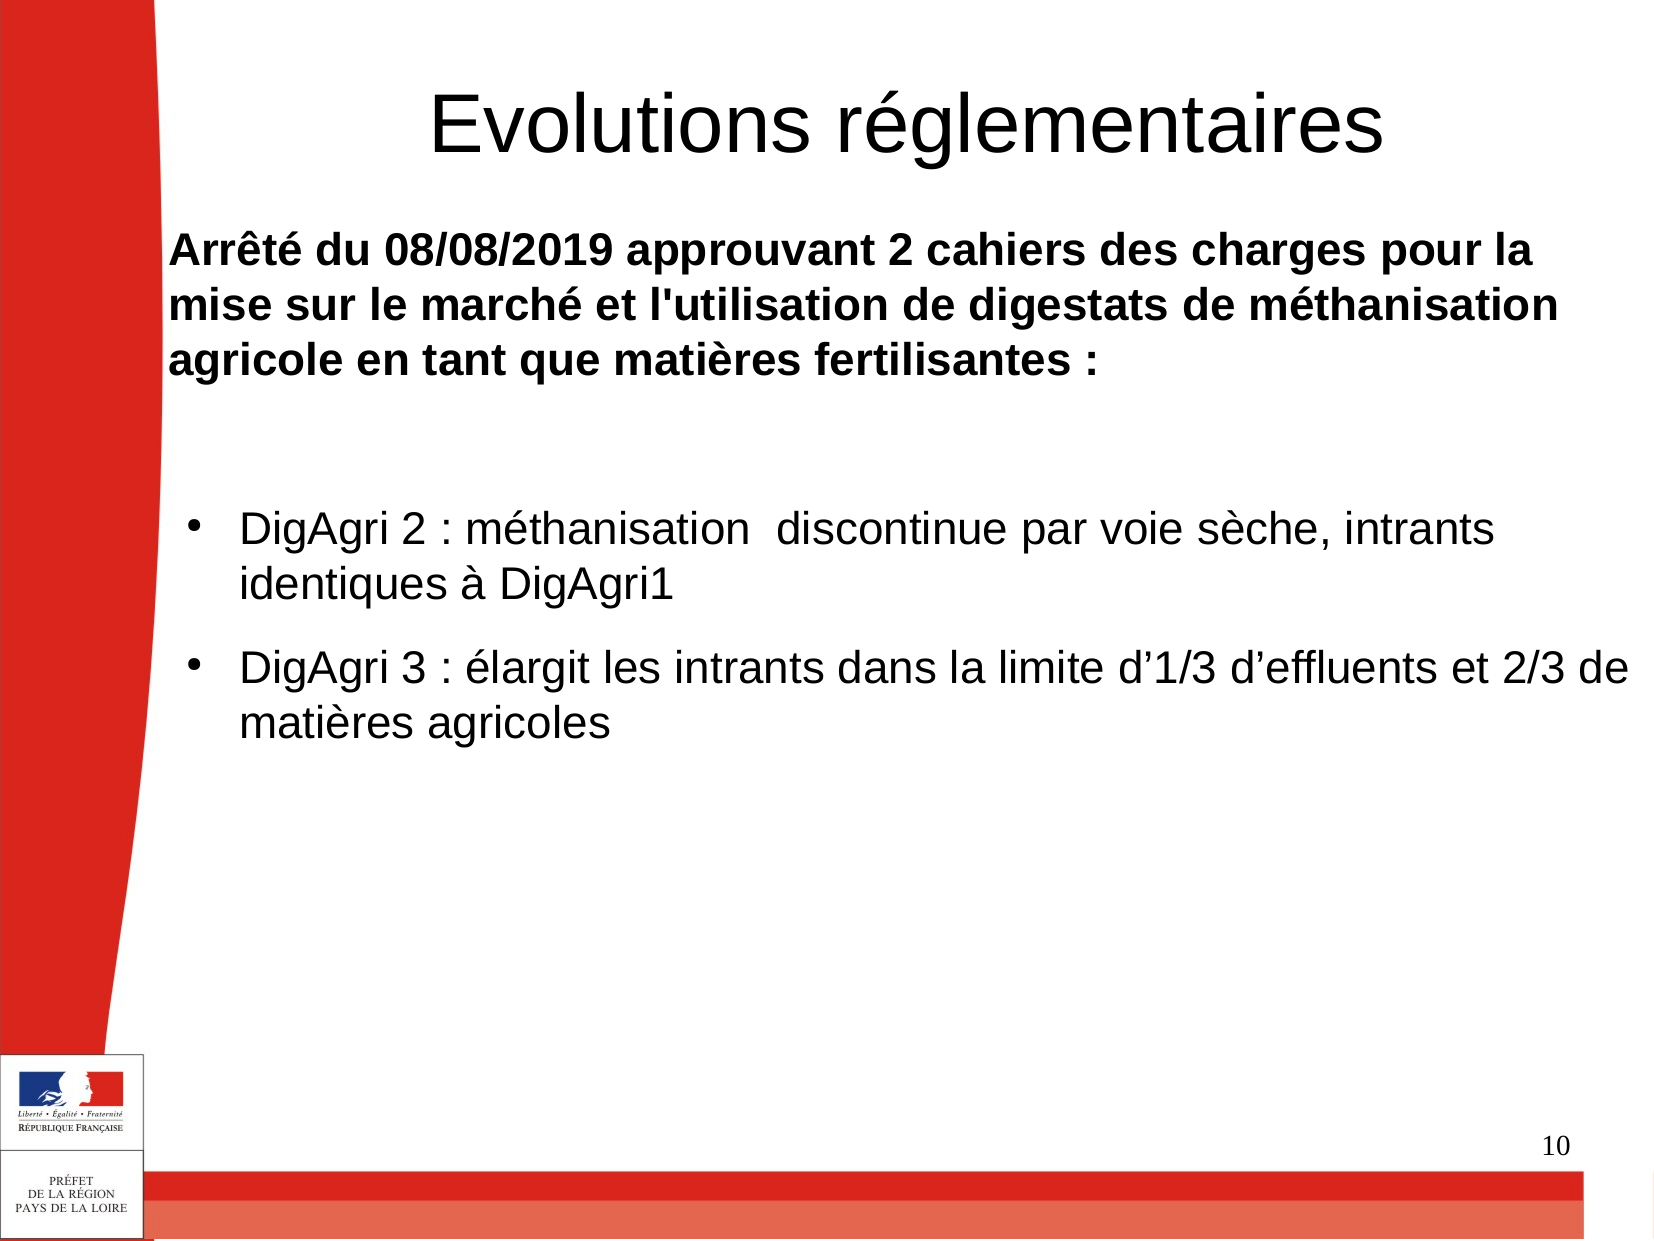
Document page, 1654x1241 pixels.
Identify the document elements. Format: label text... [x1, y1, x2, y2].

picture [0, 0, 1654, 1241]
title Evolutions réglementaires [129, 37, 1630, 201]
list Arrêté du 08/08/2019 approuvant 2 cahiers des charges pour la mise sur le marché et l'utilisation de digestats de méthanisation agricole en tant que matières fertilisantes : DigAgri 2 : méthanisation discontinue par voie sèche, intrants identiques à DigAgri1 DigAgri 3 : élargit les intrants dans la limite d’1/3 d’effluents et 2/3 de matières agricoles [153, 212, 1654, 1152]
